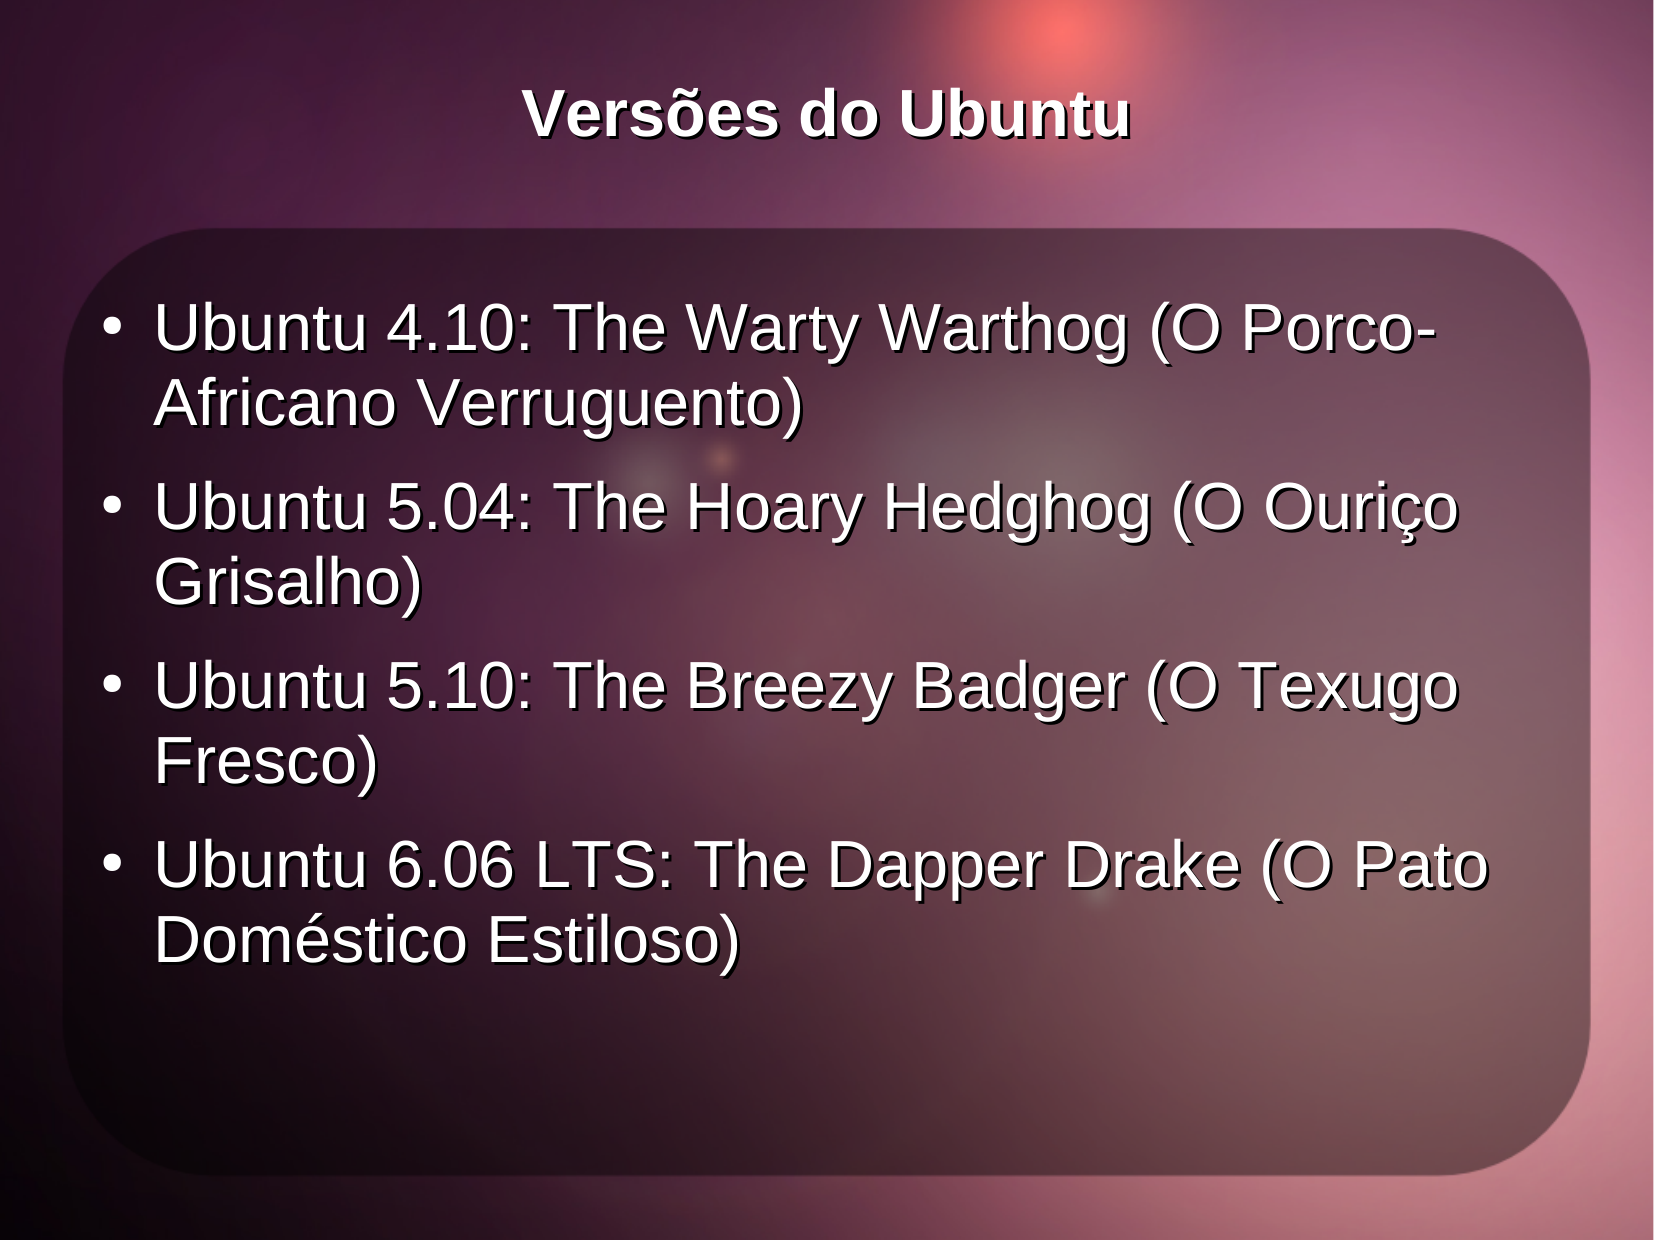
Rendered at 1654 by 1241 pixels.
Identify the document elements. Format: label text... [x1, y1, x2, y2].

list Ubuntu 4.10: The Warty Warthog (O Porco-Africano Verruguento) Ubuntu 5.04: The Hoary Hedghog (O Ouriço Grisalho) Ubuntu 5.10: The Breezy Badger (O Texugo Fresco) Ubuntu 6.06 LTS: The Dapper Drake (O Pato Doméstico Estiloso) [82, 290, 1571, 1109]
title Versões do Ubuntu [59, 49, 1595, 178]
picture [0, 0, 1654, 1240]
